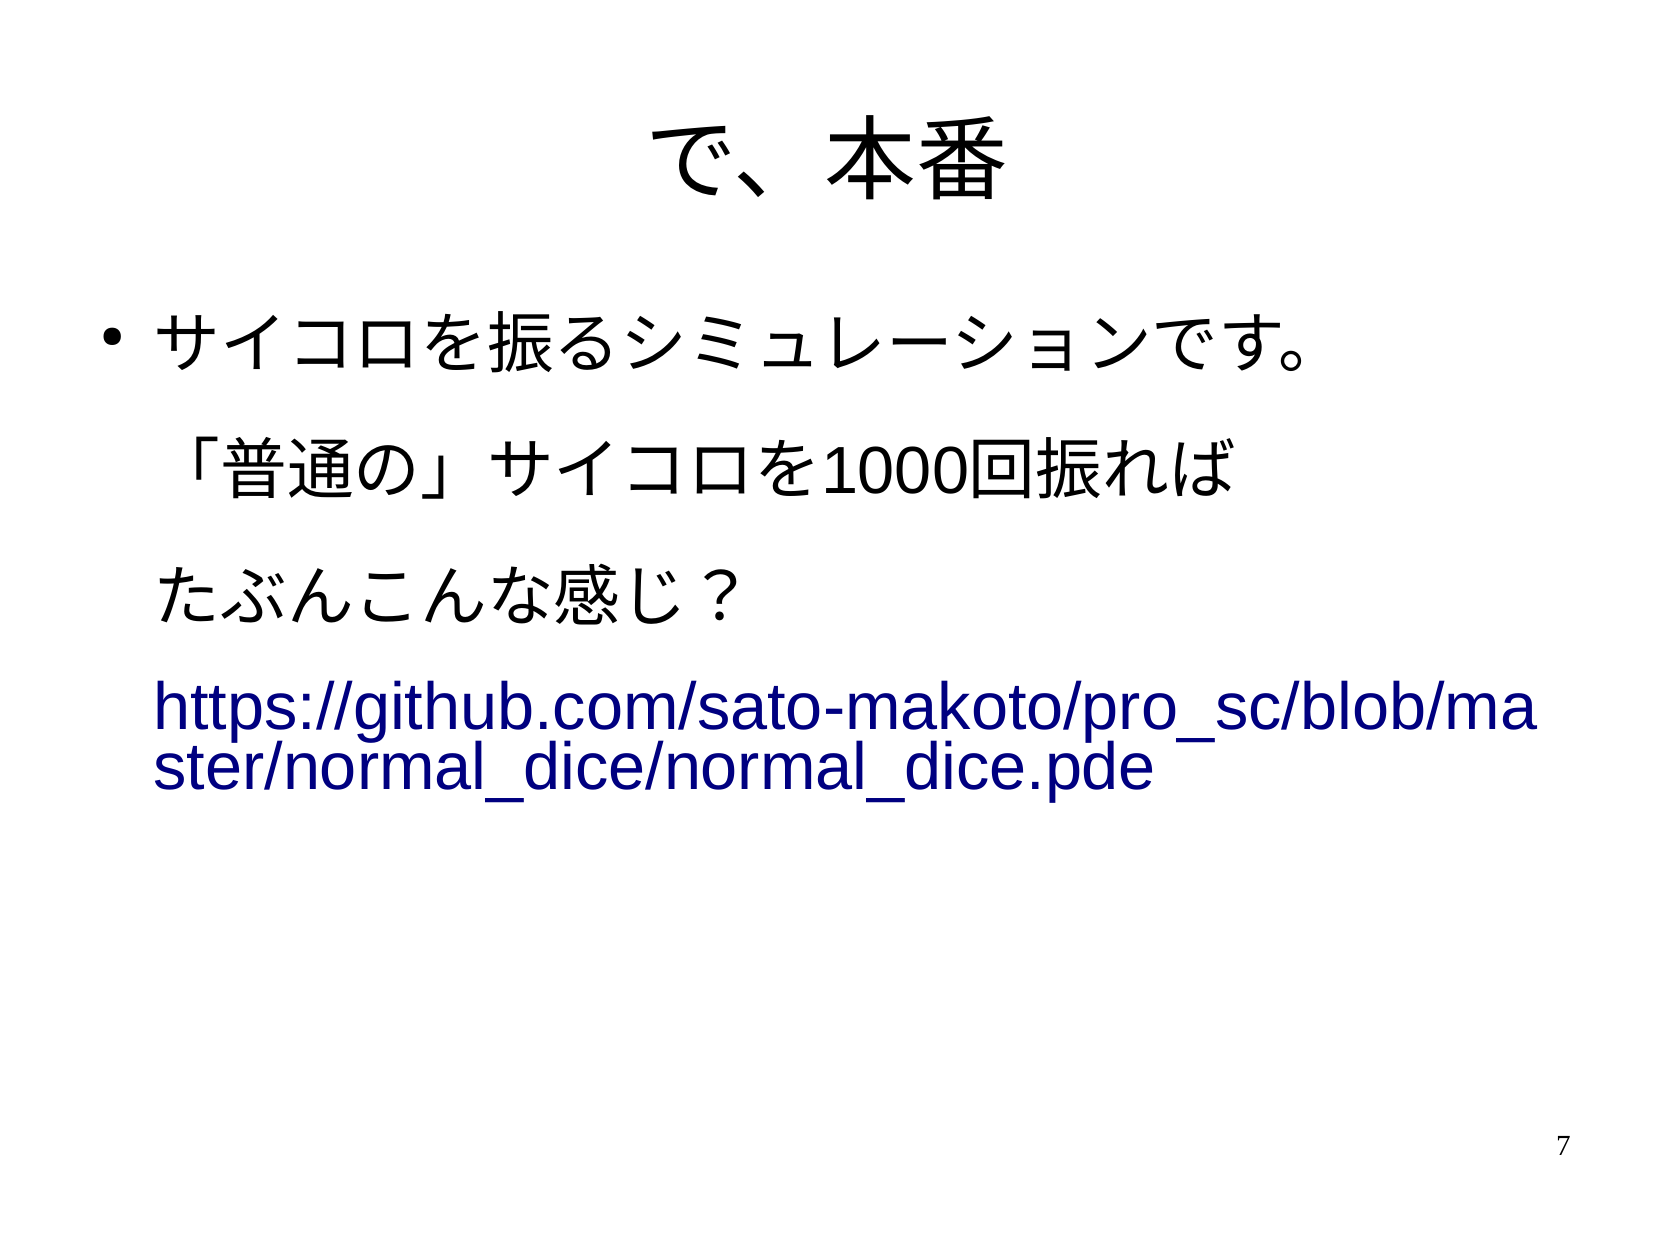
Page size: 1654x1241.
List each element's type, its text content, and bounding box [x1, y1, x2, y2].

title で、本番 [82, 49, 1571, 257]
list サイコロを振るシミュレーションです。 「普通の」サイコロを1000回振れば たぶんこんな感じ？ https://github.com/sato-makoto/pro_sc/blob/master/normal_dice/normal_dice.pde [82, 290, 1571, 1010]
